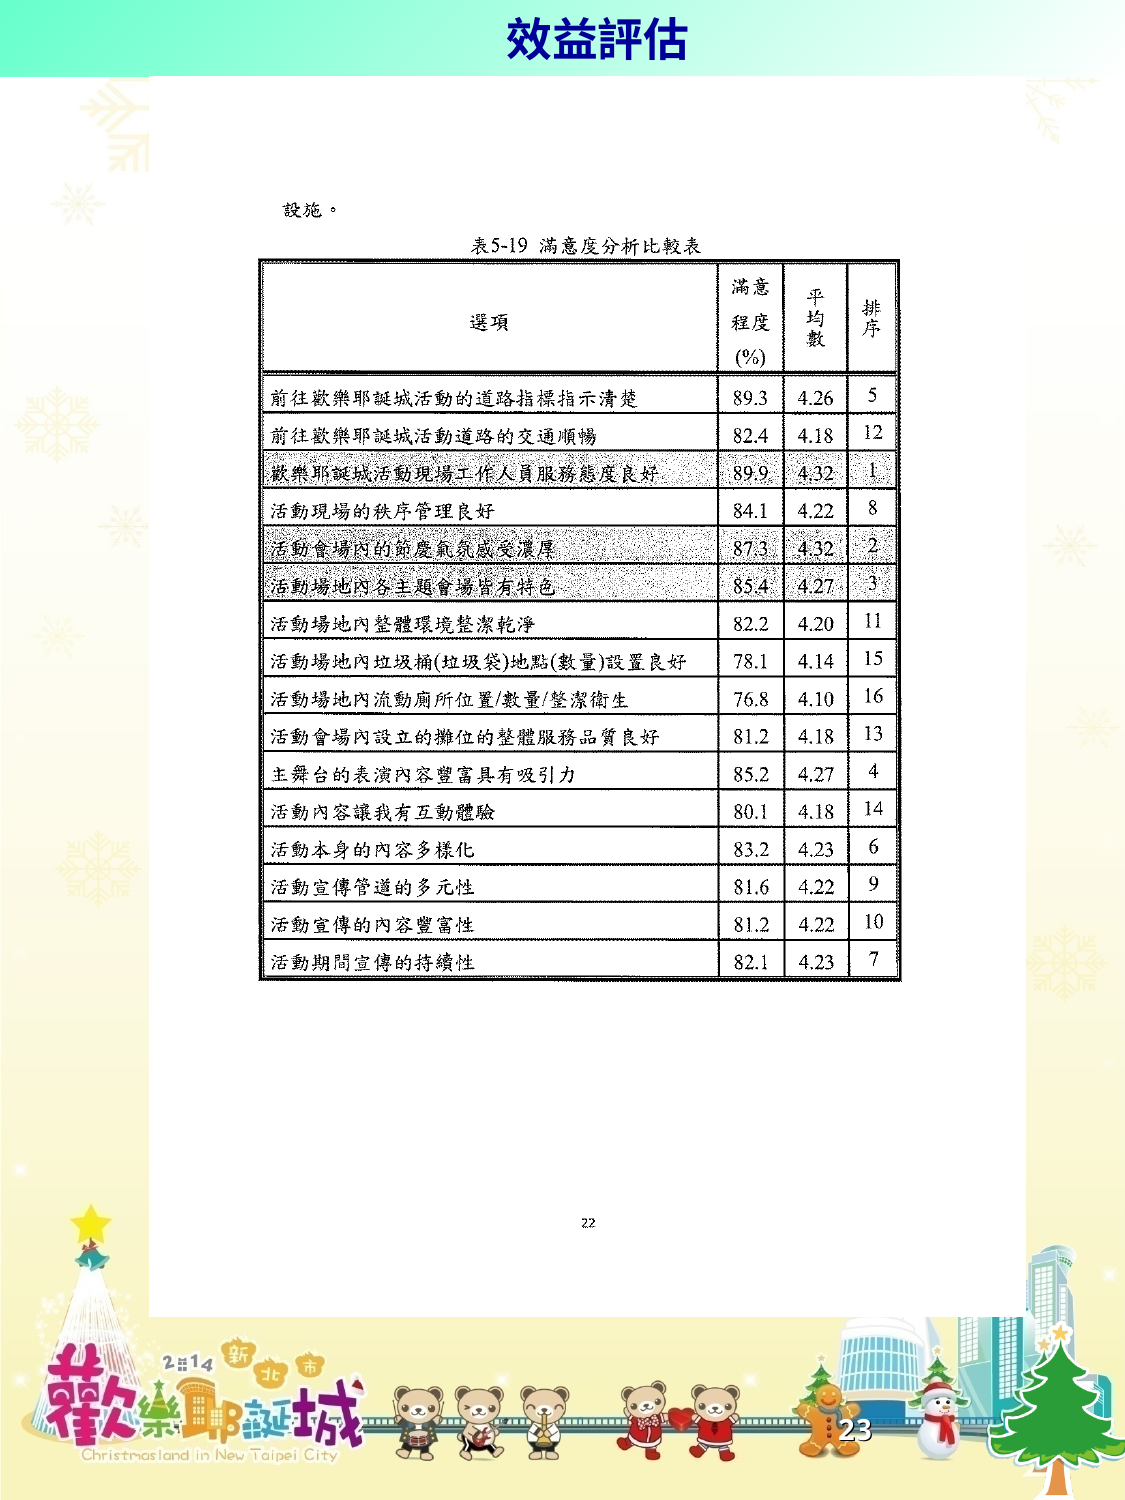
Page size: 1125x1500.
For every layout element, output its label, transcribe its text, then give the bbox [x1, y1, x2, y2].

picture [149, 76, 1026, 1317]
text_box 23 [822, 1390, 1085, 1471]
title 效益評估 [196, 0, 1000, 76]
